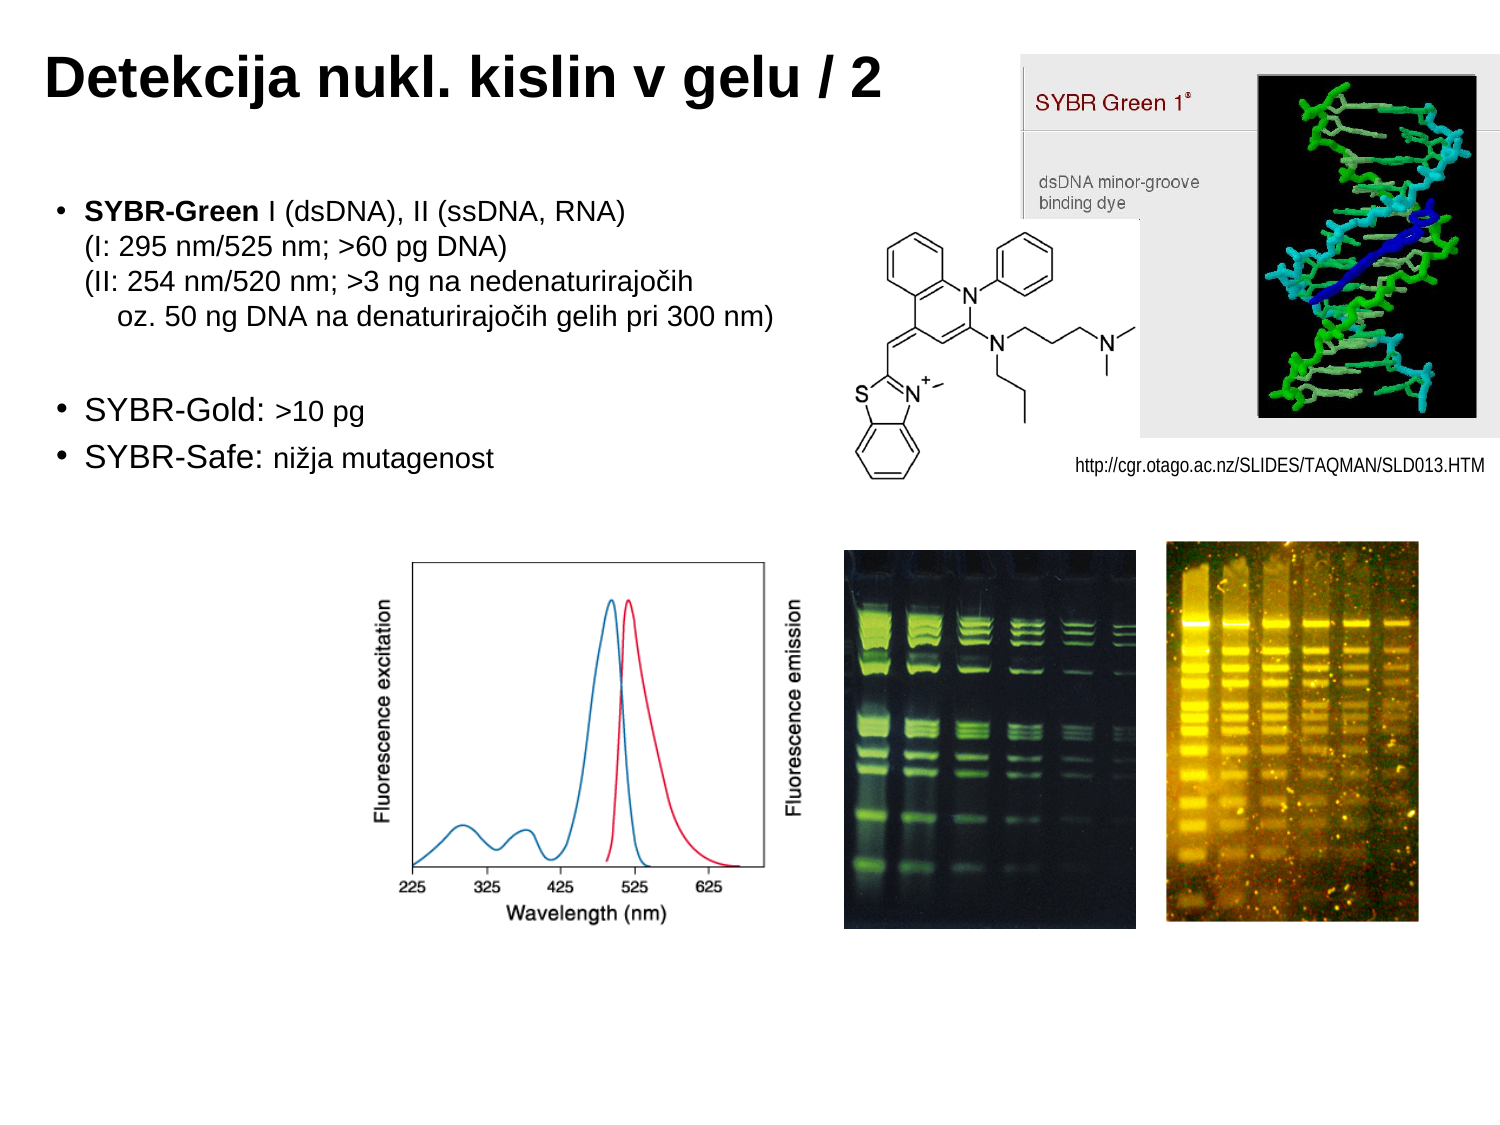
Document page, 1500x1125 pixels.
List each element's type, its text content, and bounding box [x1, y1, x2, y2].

text_box http://cgr.otago.ac.nz/SLIDES/TAQMAN/SLD013.HTM [1060, 444, 1500, 485]
picture [372, 562, 803, 929]
title Detekcija nukl. kislin v gelu / 2 [29, 31, 1046, 118]
picture [844, 54, 1500, 492]
picture [1163, 538, 1421, 924]
picture [844, 550, 1136, 929]
text_box SYBR-Green I (dsDNA), II (ssDNA, RNA) (I: 295 nm/525 nm; >60 pg DNA) (II: 254 nm/520 nm; >3 ng na nedenaturirajočih oz. 50 ng DNA na denaturirajočih gelih pri 300 nm) SYBR-Gold: >10 pg SYBR-Safe: nižja mutagenost [41, 138, 880, 574]
